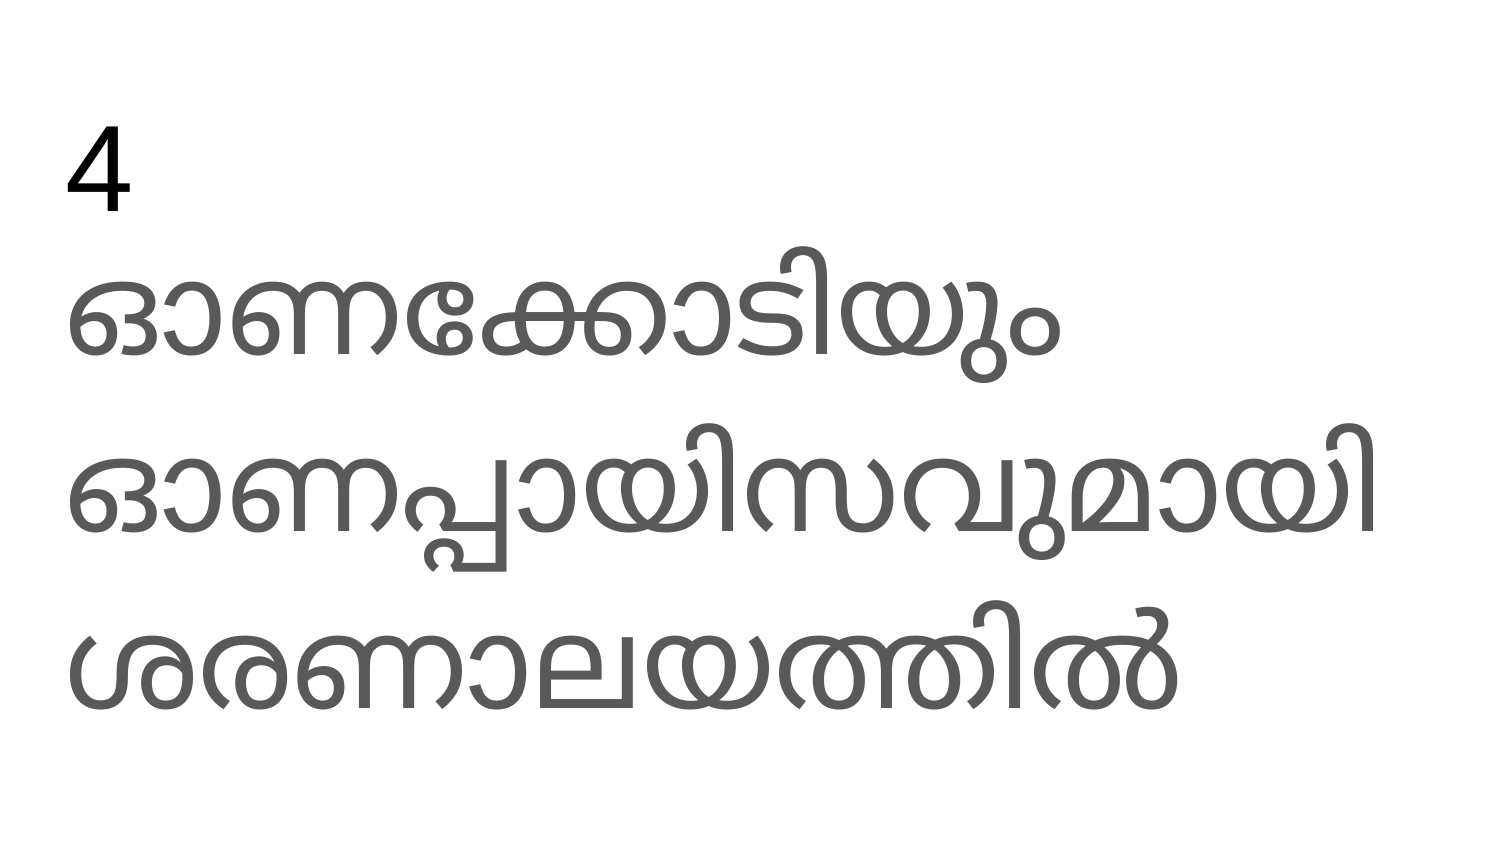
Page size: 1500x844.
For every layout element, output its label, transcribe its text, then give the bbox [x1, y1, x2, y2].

text_box 4 [51, 72, 1449, 189]
text_box 4 [78, 139, 108, 183]
text_box ഓണക്കോടിയും ഓണപ്പായിസവുമായി ശരണാലയത്തിൽ [51, 189, 1449, 750]
